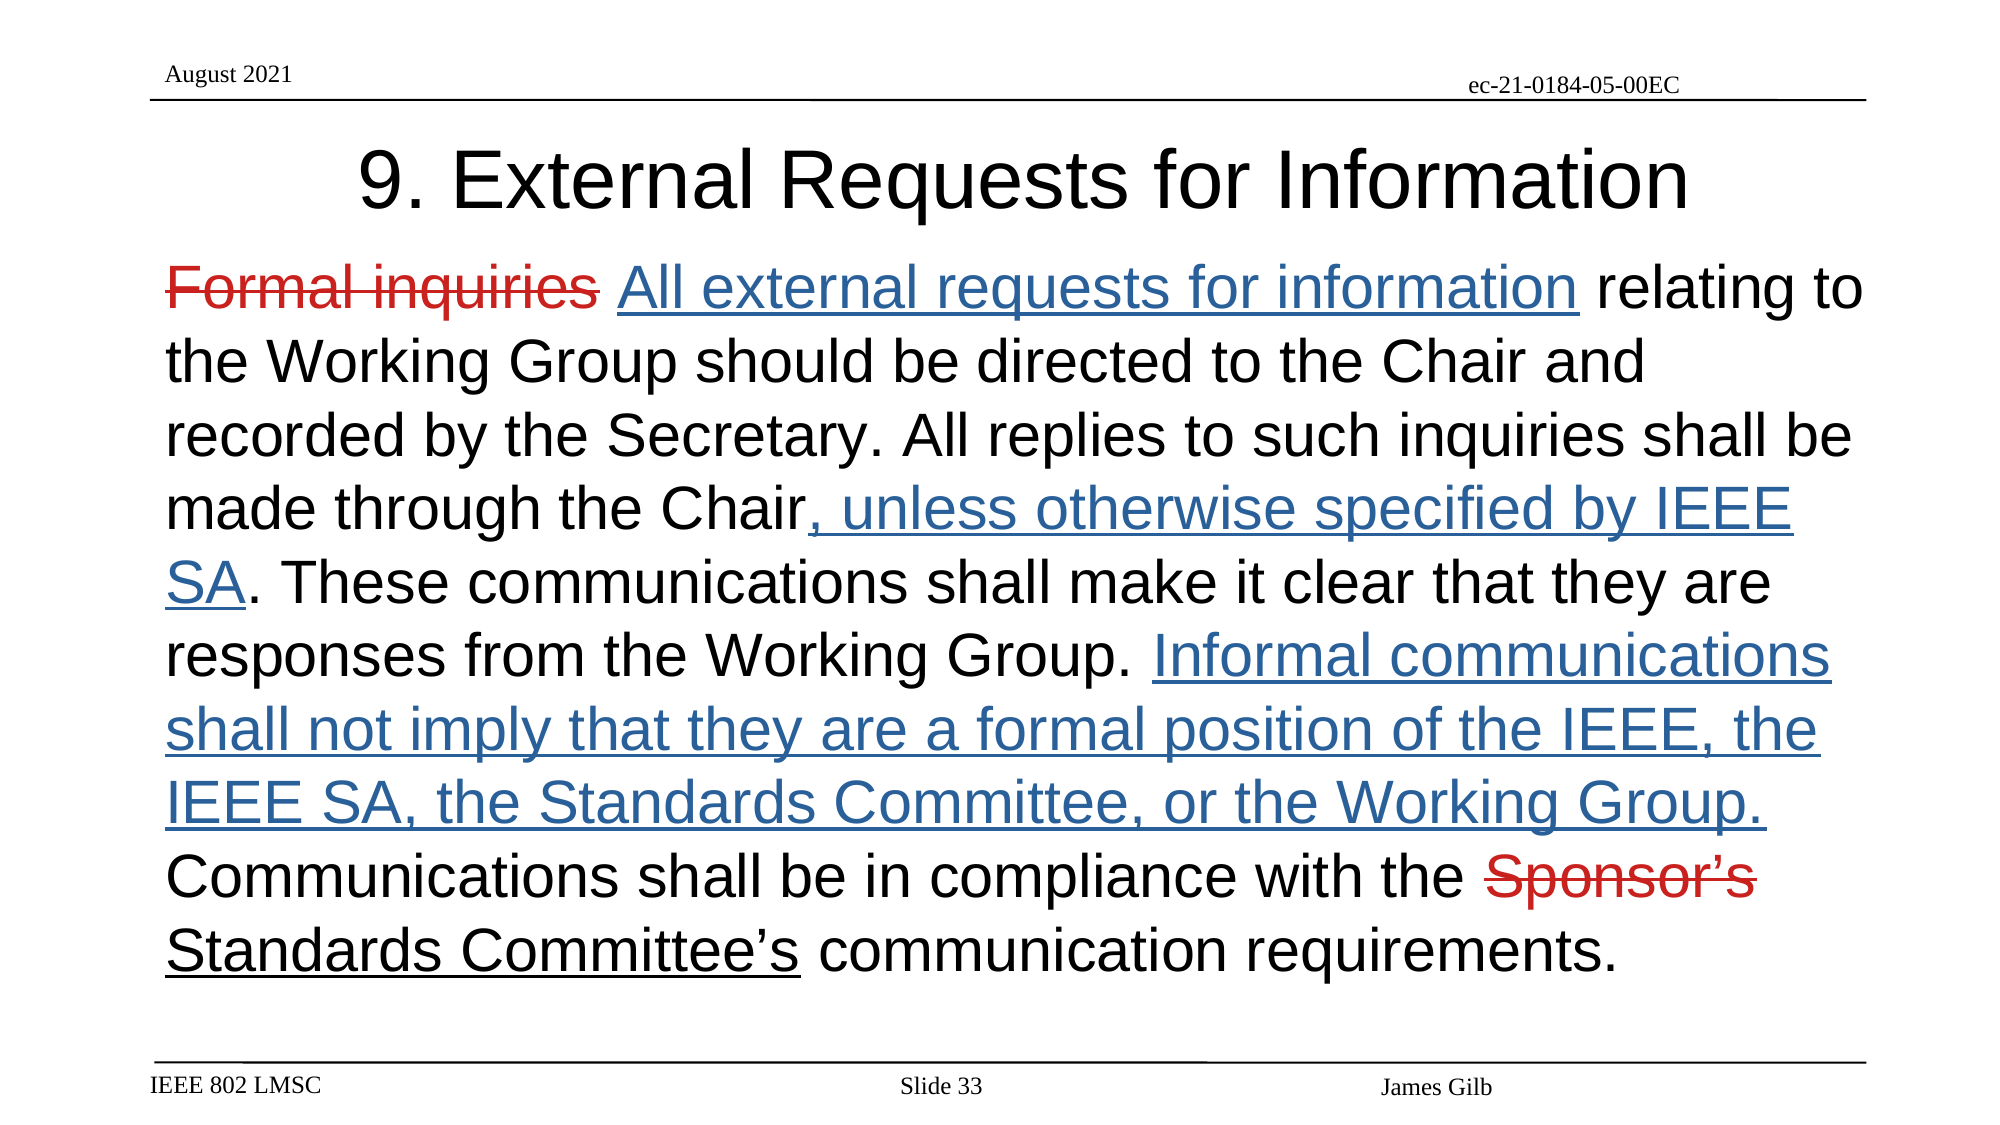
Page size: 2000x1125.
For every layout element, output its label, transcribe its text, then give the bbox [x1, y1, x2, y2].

text_box Slide [799, 1069, 1083, 1108]
list Formal inquiries All external requests for information relating to the Working Group should be directed to the Chair and recorded by the Secretary. All replies to such inquiries shall be made through the Chair, unless otherwise specified by IEEE SA. These communications shall make it clear that they are responses from the Working Group. Informal communications shall not imply that they are a formal position of the IEEE, the IEEE SA, the Standards Committee, or the Working Group. Communications shall be in compliance with the Sponsor’s Standards Committee’s communication requirements. [149, 239, 1900, 1051]
title 9. External Requests for Information [149, 112, 1900, 238]
